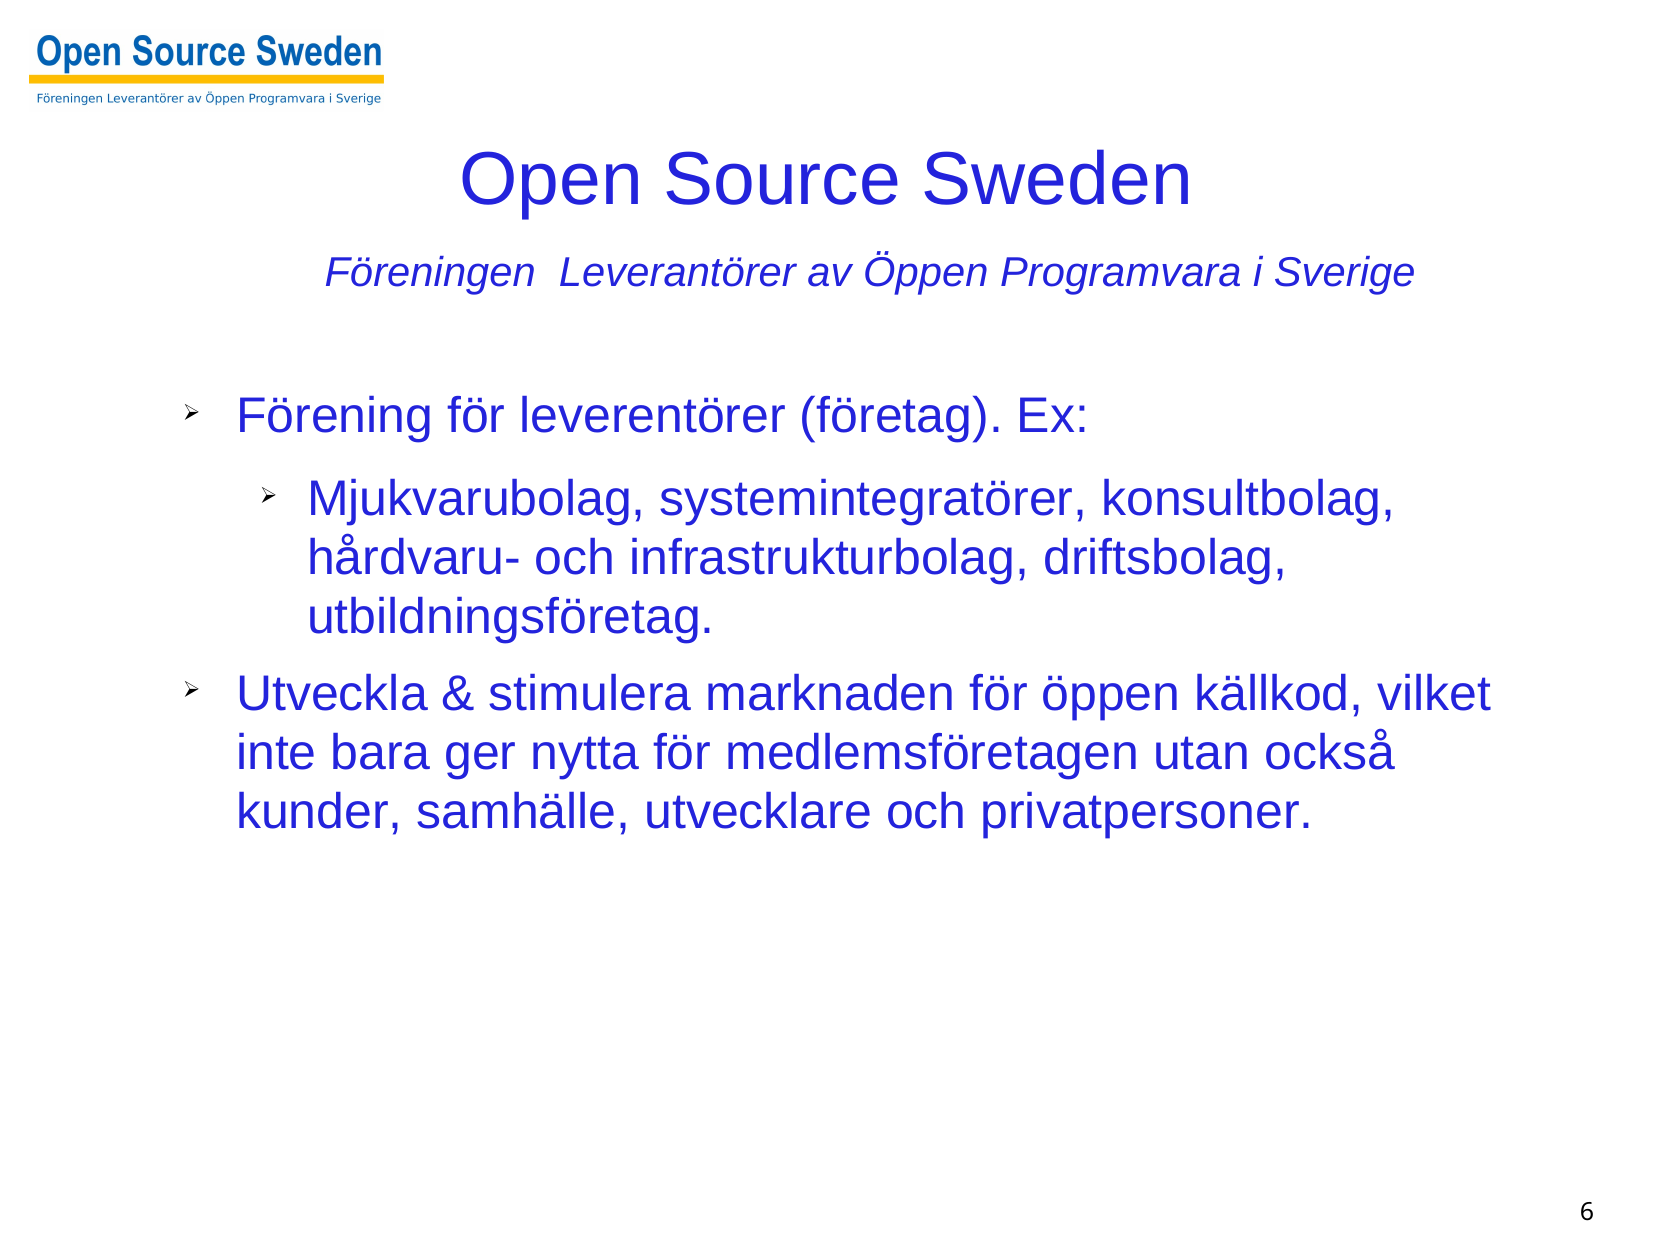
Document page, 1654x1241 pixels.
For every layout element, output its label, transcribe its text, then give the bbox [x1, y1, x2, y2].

list Förening för leverentörer (företag). Ex: Mjukvarubolag, systemintegratörer, konsultbolag, hårdvaru- och infrastrukturbolag, driftsbolag, utbildningsföretag. Utveckla & stimulera marknaden för öppen källkod, vilket inte bara ger nytta för medlemsföretagen utan också kunder, samhälle, utvecklare och privatpersoner. [165, 383, 1535, 1105]
picture [29, 29, 384, 112]
list Föreningen Leverantörer av Öppen Programvara i Sverige [324, 236, 1429, 325]
title Open Source Sweden [82, 114, 1571, 243]
